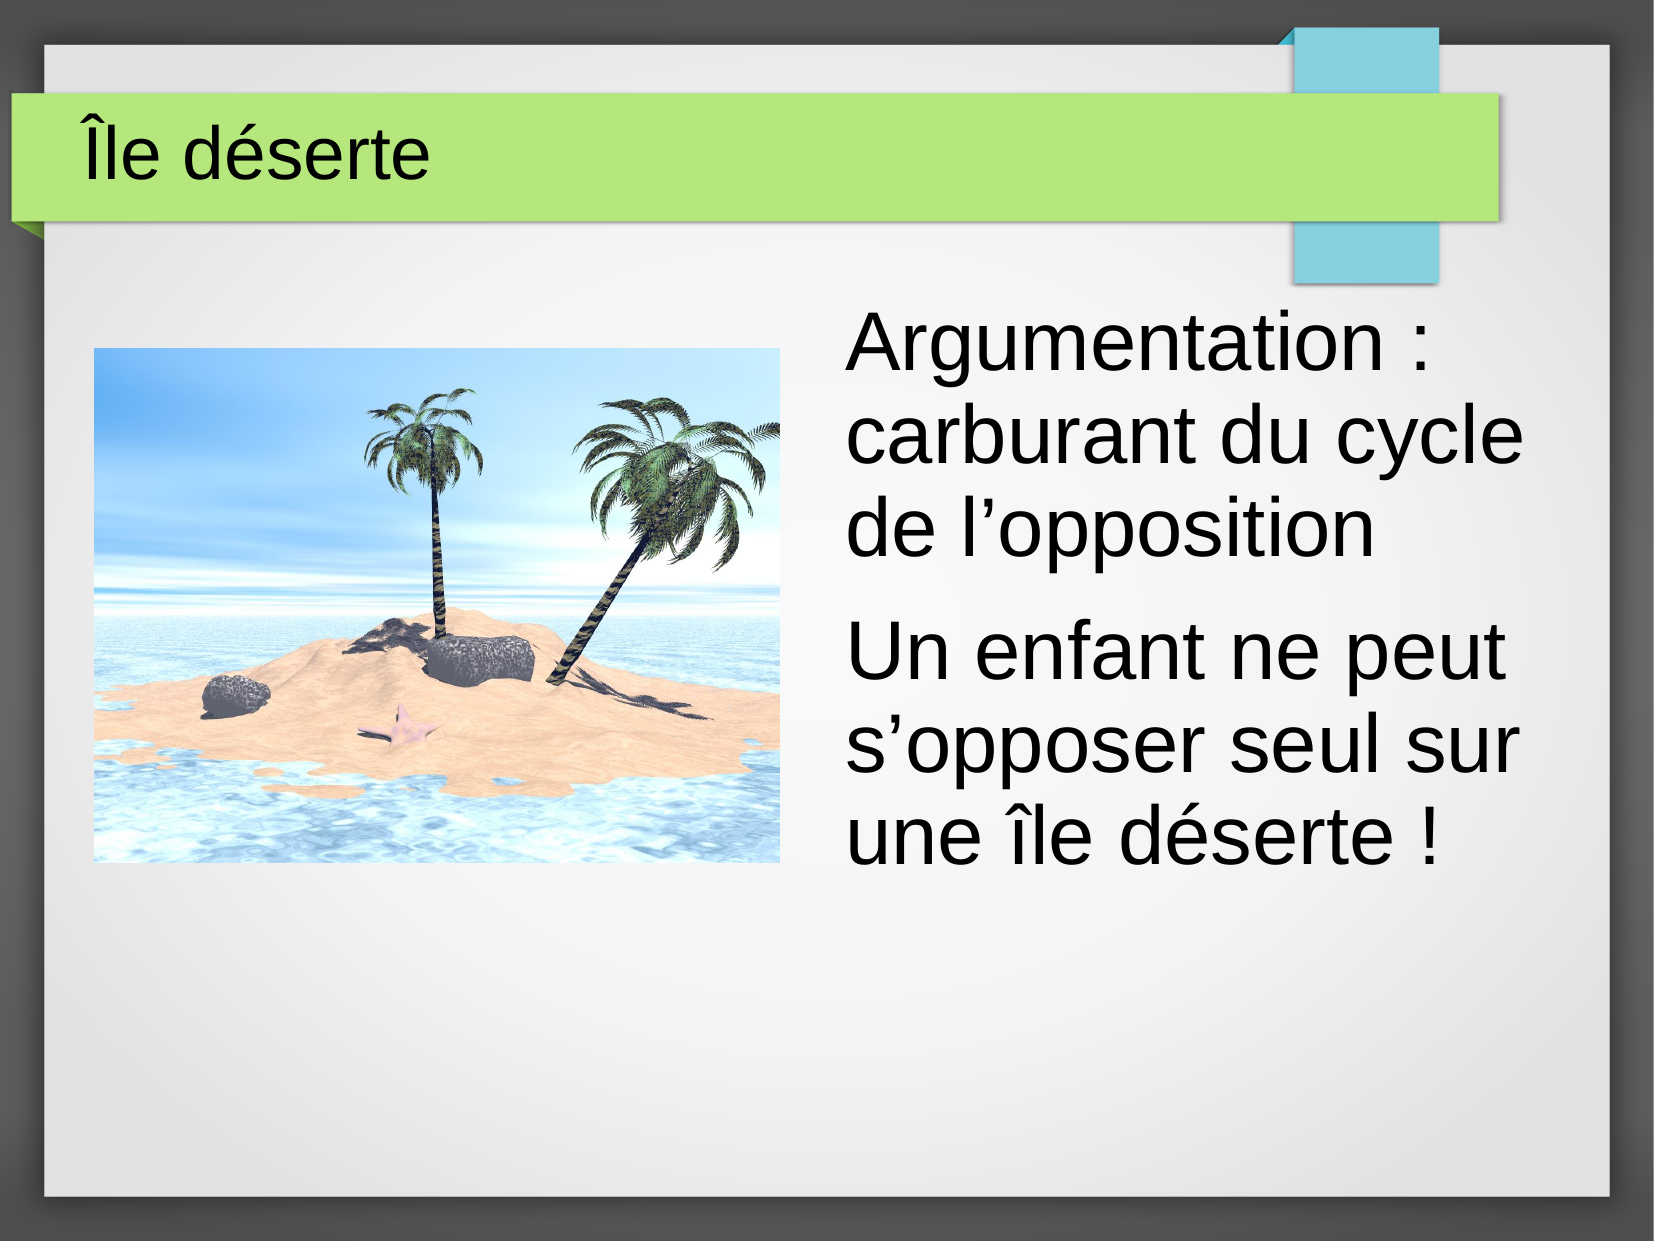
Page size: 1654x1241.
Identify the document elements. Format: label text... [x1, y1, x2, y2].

picture [0, 0, 1654, 1241]
title Île déserte [82, 94, 1264, 213]
list Argumentation : carburant du cycle de l’opposition Un enfant ne peut s’opposer seul sur une île déserte ! [845, 295, 1572, 1015]
